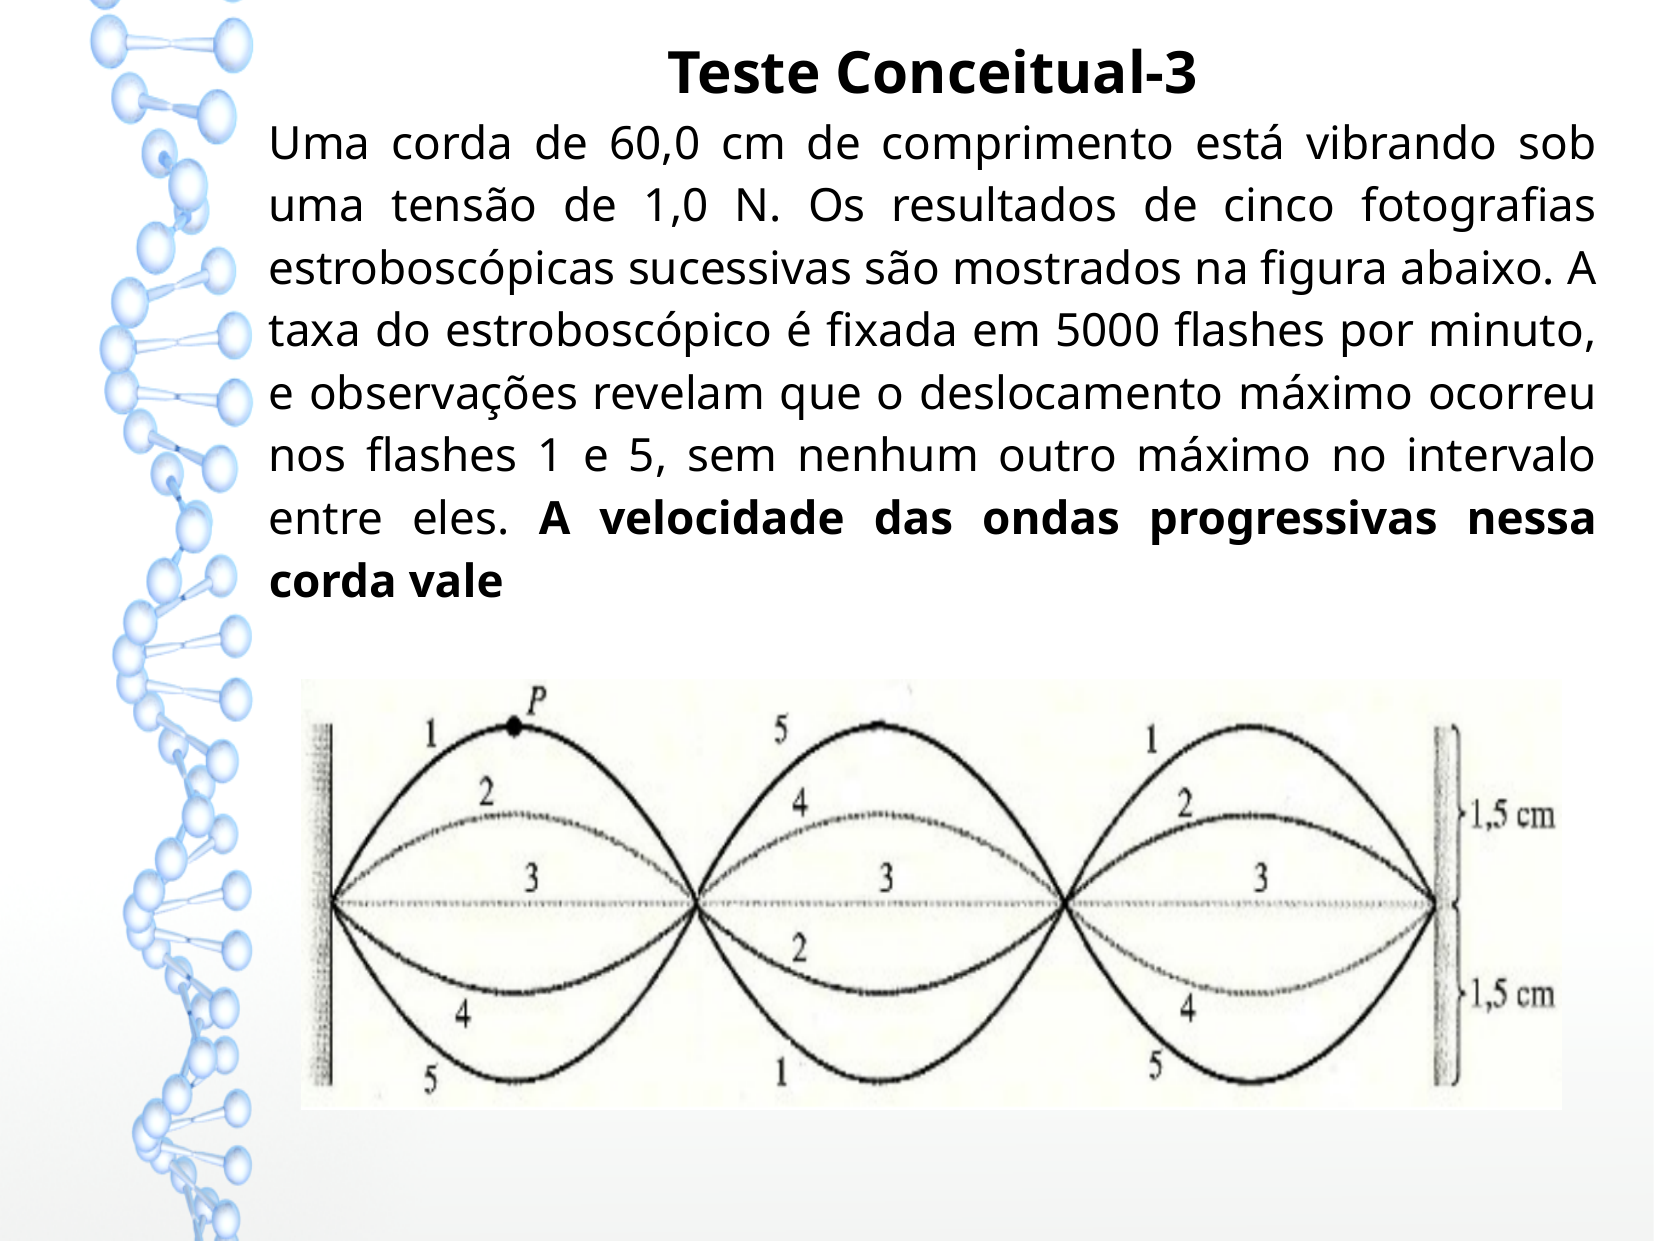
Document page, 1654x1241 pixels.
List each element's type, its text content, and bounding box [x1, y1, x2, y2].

text_box Teste Conceitual-3 Uma corda de 60,0 cm de comprimento está vibrando sob uma tensão de 1,0 N. Os resultados de cinco fotografias estroboscópicas sucessivas são mostrados na figura abaixo. A taxa do estroboscópico é fixada em 5000 flashes por minuto, e observações revelam que o deslocamento máximo ocorreu nos flashes 1 e 5, sem nenhum outro máximo no intervalo entre eles. A velocidade das ondas progressivas nessa corda vale A) 700cm/s B) 235 cm/s C) 500cm/s D) 333cm/s [253, 23, 1613, 1117]
picture [0, 0, 1654, 1241]
